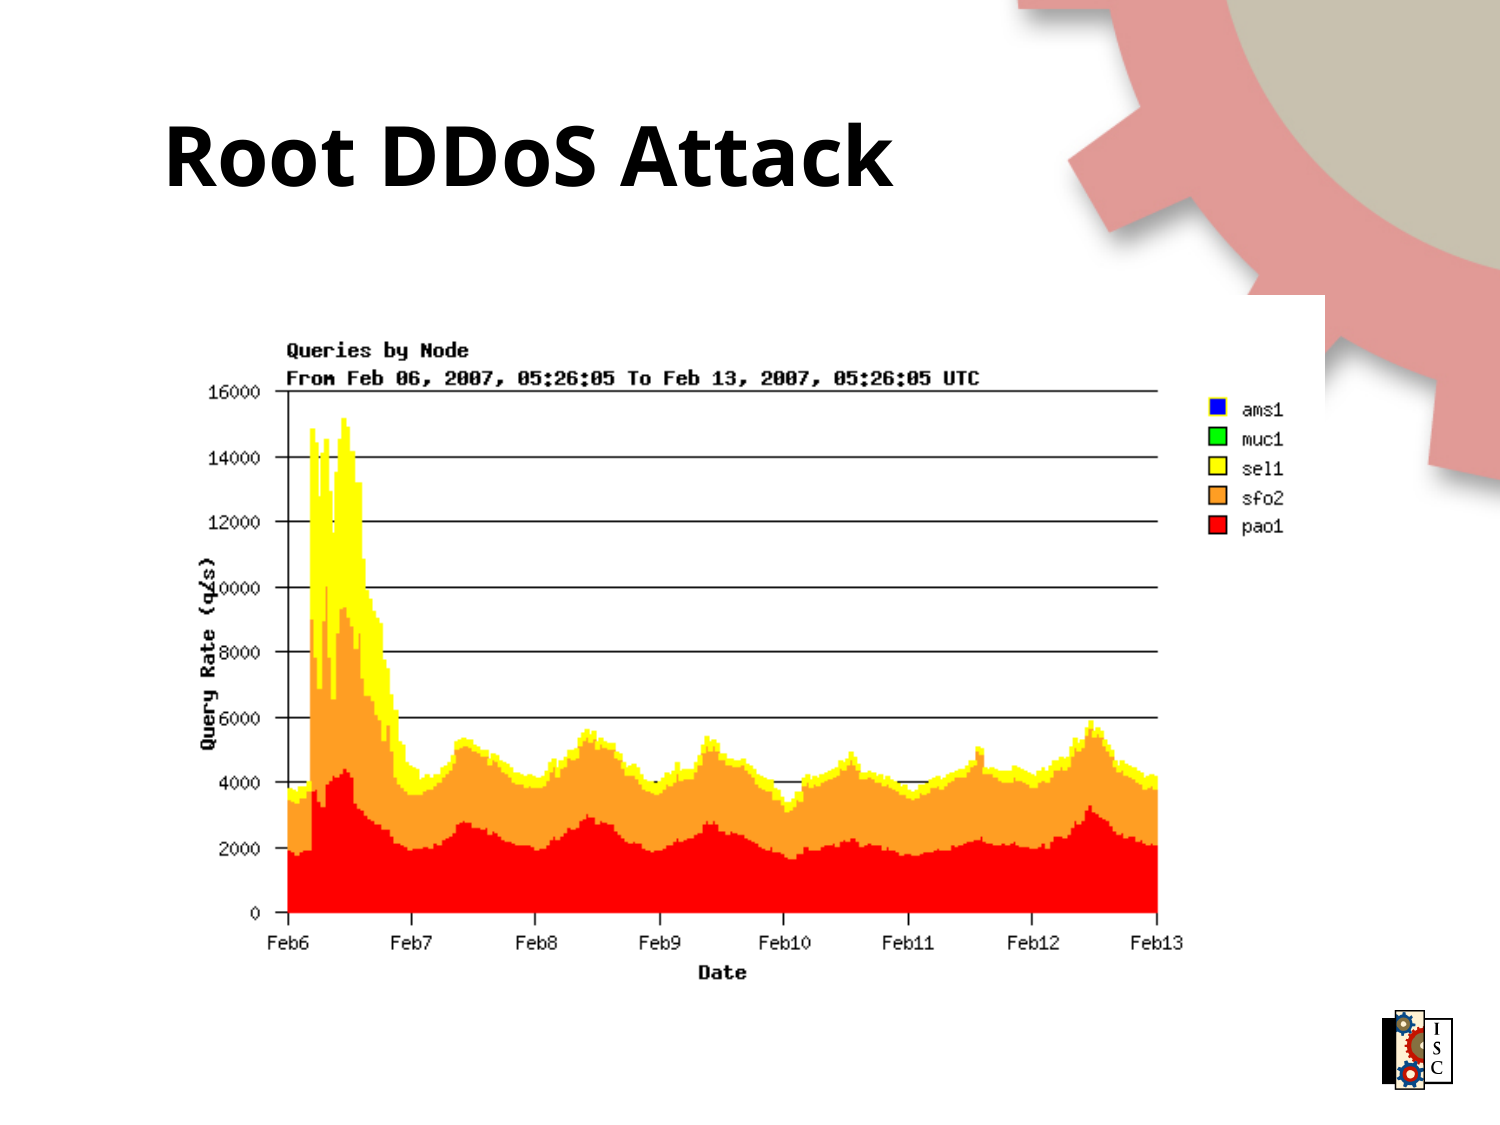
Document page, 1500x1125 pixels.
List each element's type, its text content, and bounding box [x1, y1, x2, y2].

picture [0, 0, 1500, 1125]
title Root DDoS Attack [162, 32, 1473, 275]
